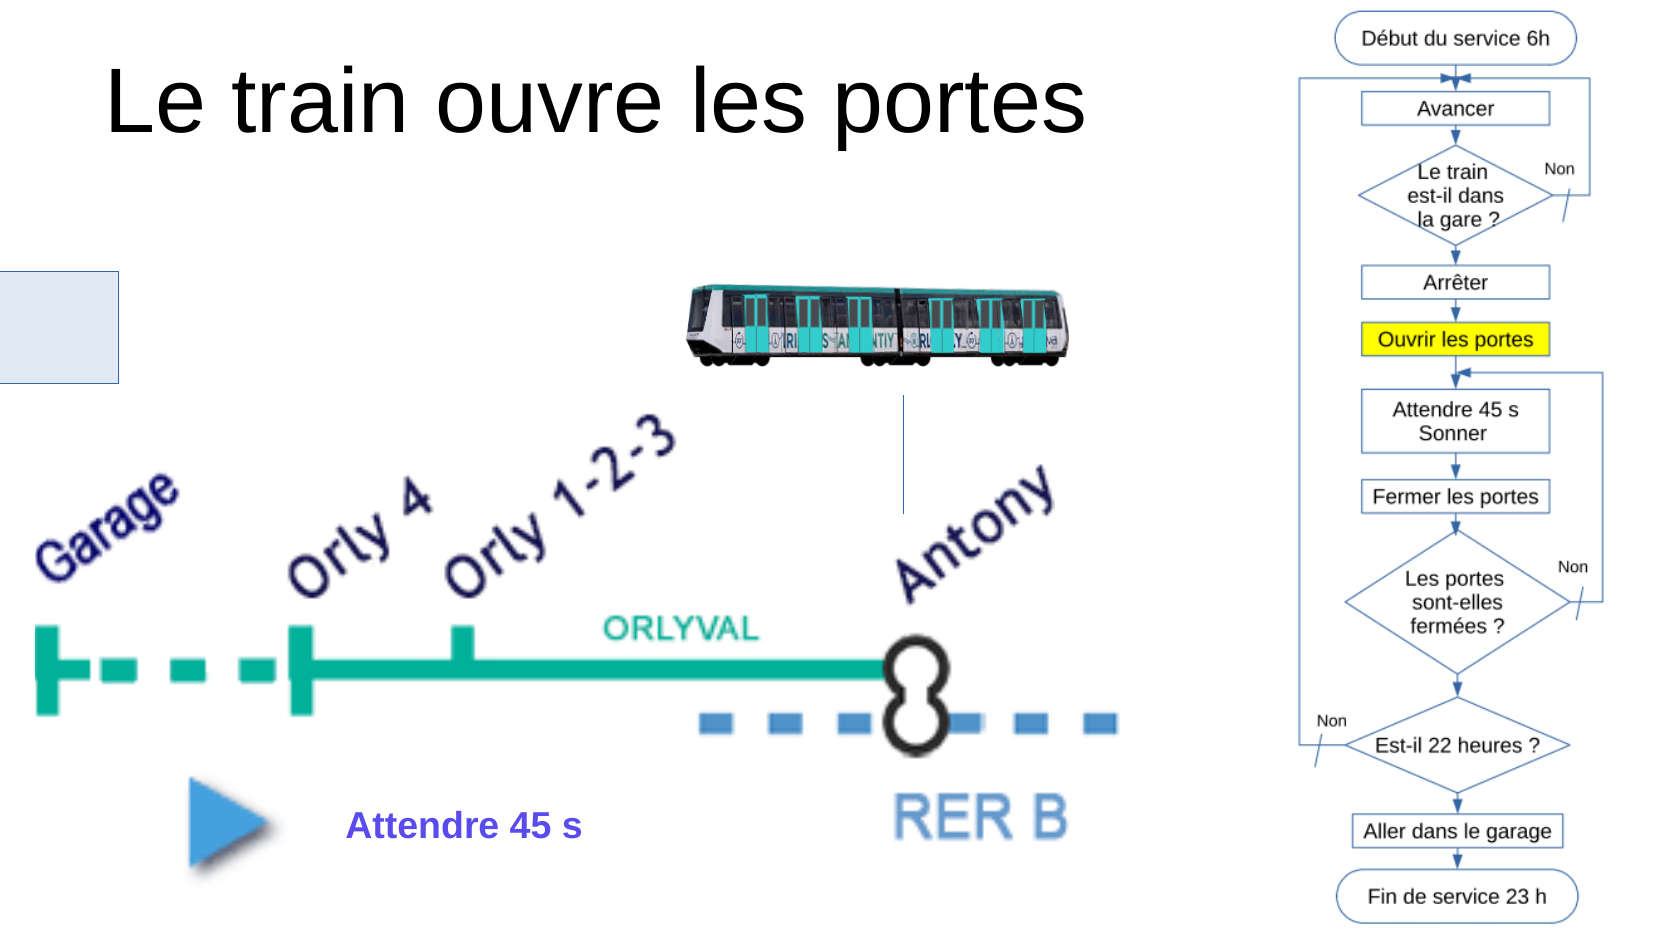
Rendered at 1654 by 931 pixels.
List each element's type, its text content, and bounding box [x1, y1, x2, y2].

picture [685, 283, 1069, 367]
title Le train ouvre les portes [35, 0, 1158, 203]
text_box [0, 271, 119, 384]
picture [35, 383, 1123, 893]
picture [1287, 2, 1625, 931]
text_box Attendre 45 s [330, 797, 709, 855]
